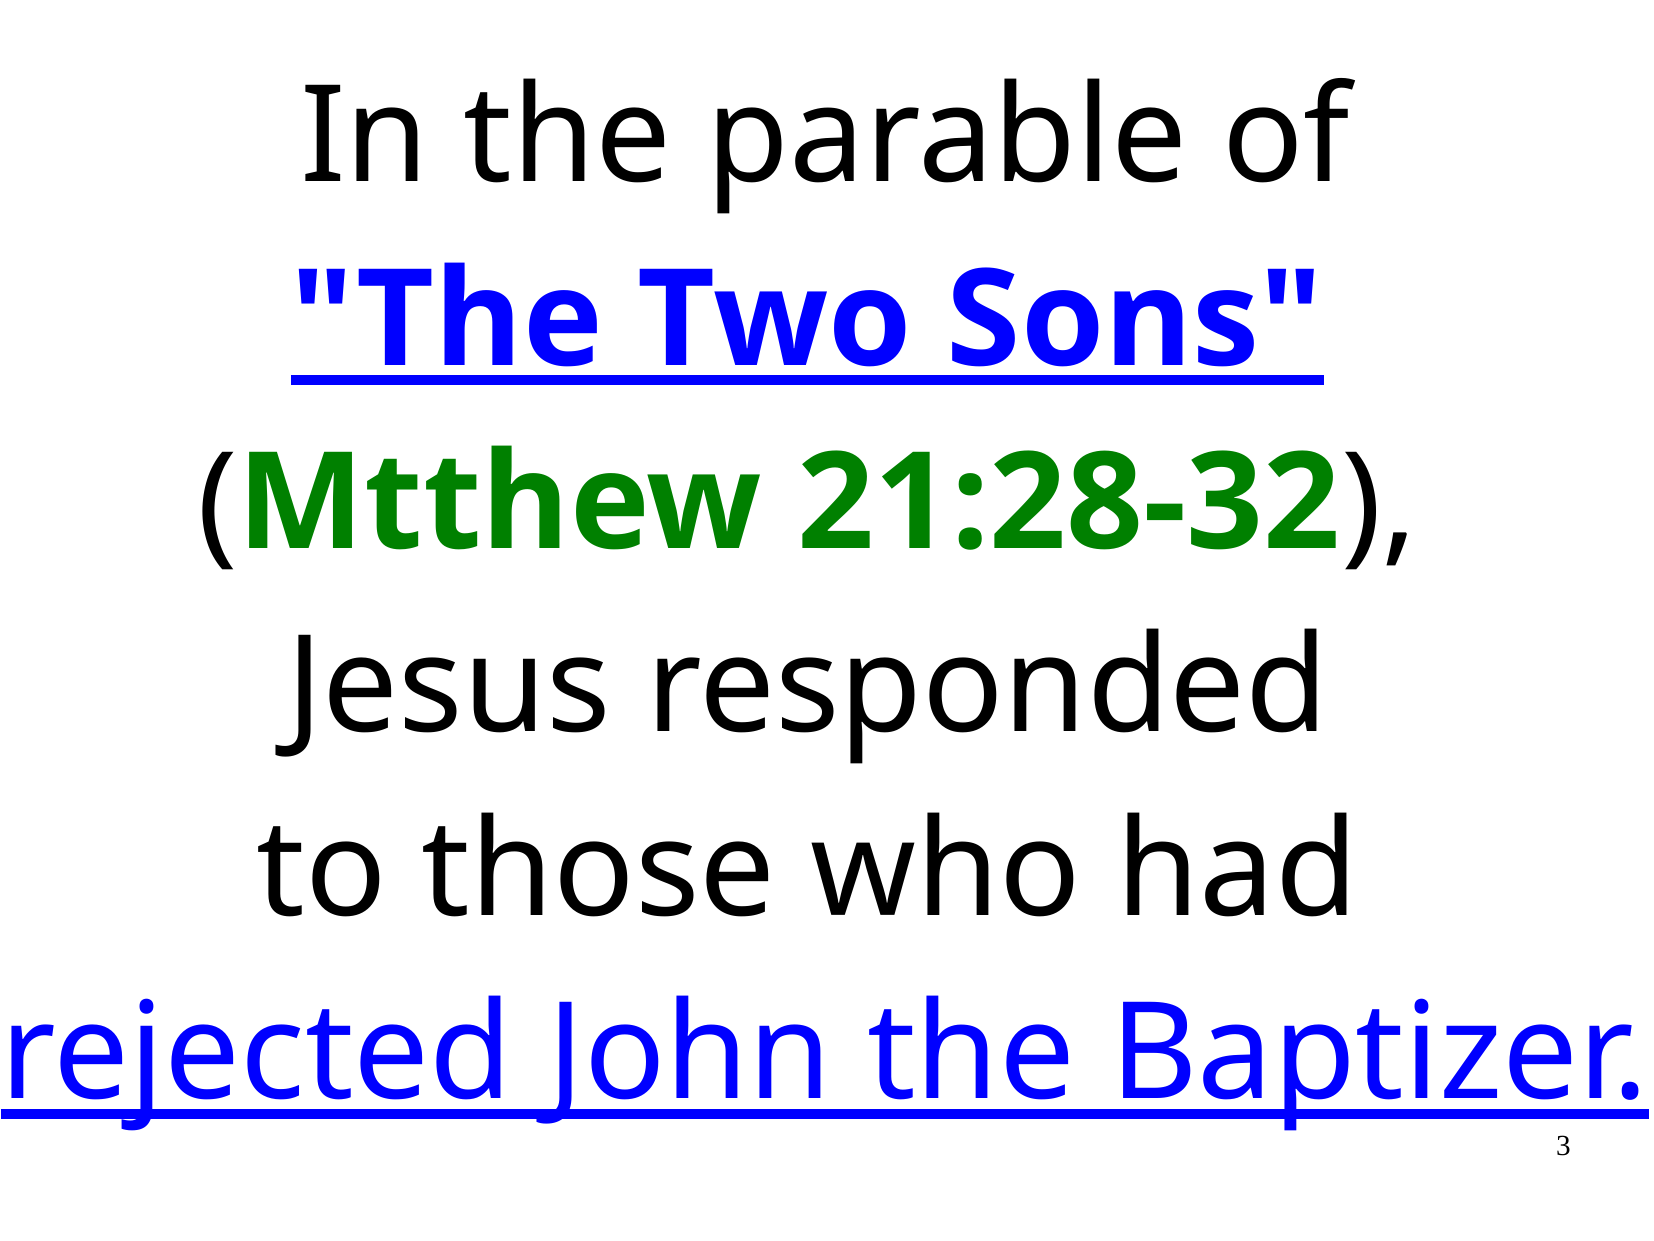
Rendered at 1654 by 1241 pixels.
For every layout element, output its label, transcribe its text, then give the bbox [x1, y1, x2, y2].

list In the parable of "The Two Sons" (Mtthew 21:28-32), Jesus responded to those who had rejected John the Baptizer. [0, 37, 1651, 1201]
